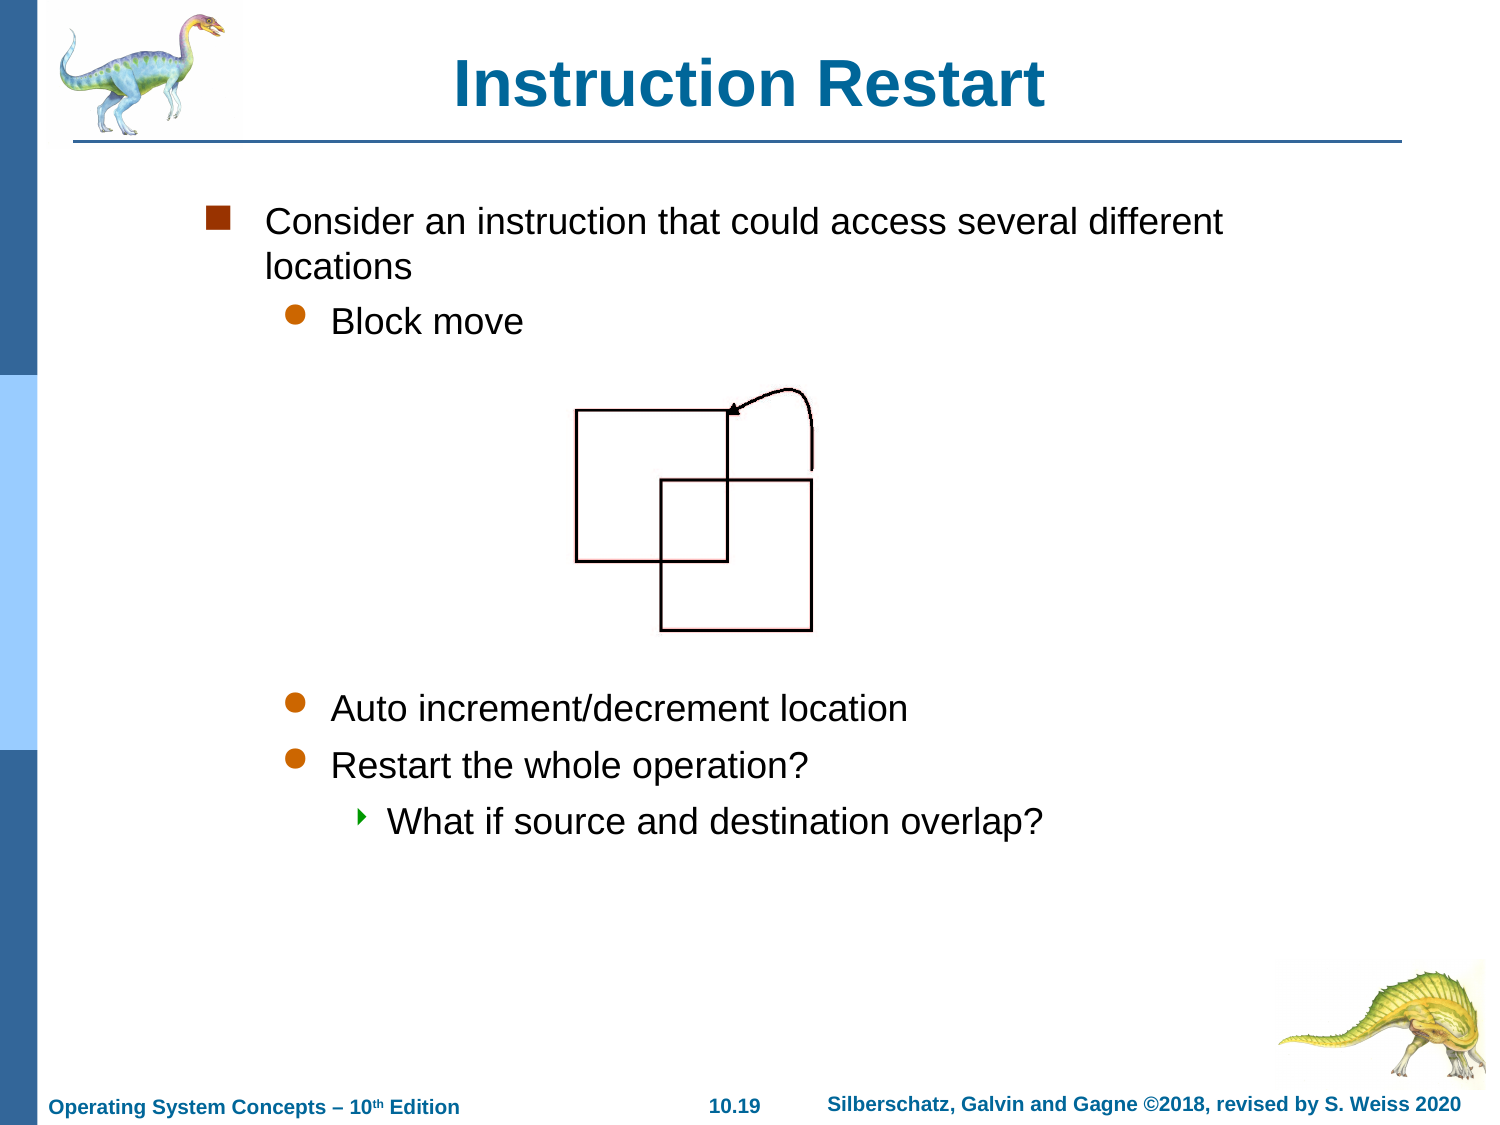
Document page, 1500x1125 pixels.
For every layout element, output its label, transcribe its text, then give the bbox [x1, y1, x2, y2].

picture [566, 372, 823, 642]
list Consider an instruction that could access several different locations Block move Auto increment/decrement location Restart the whole operation? What if source and destination overlap? [193, 189, 1358, 865]
picture [1144, 1096, 1152, 1101]
picture [46, 0, 243, 149]
title Instruction Restart [75, 33, 1426, 128]
picture [1275, 959, 1486, 1090]
